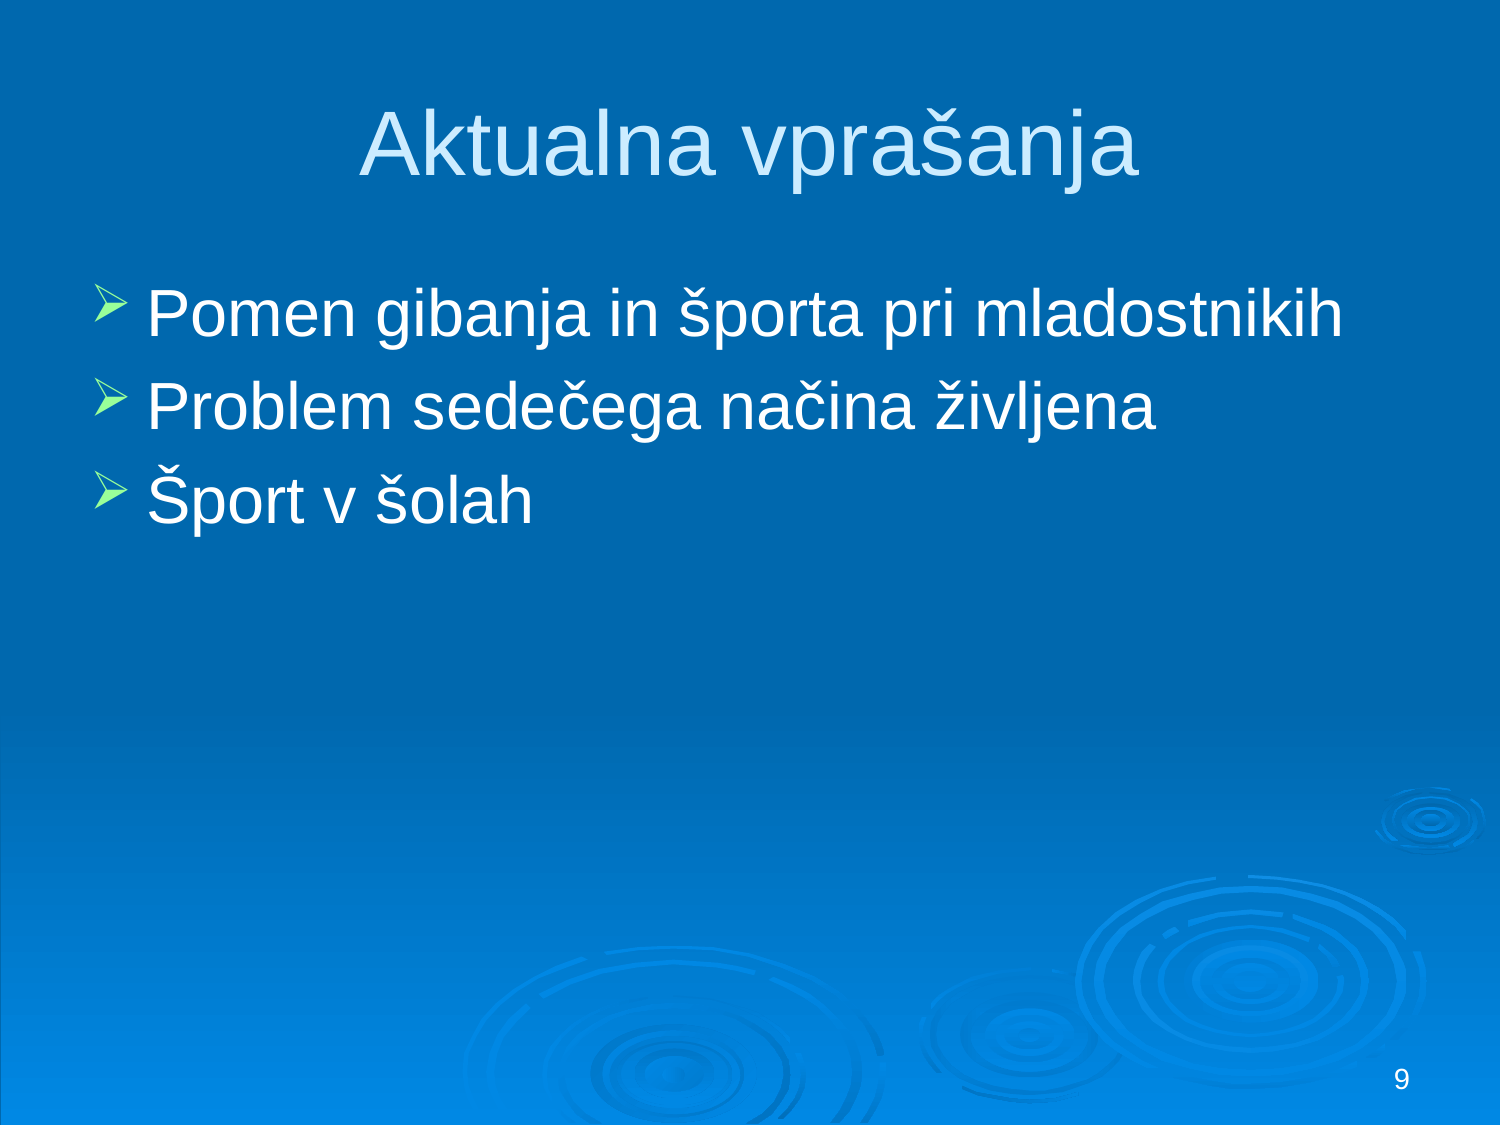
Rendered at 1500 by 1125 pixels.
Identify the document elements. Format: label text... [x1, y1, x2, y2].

title Aktualna vprašanja [75, 45, 1425, 233]
list Pomen gibanja in športa pri mladostnikih Problem sedečega načina življena Šport v šolah [75, 262, 1425, 1005]
slide_number <number> [1074, 1024, 1425, 1103]
